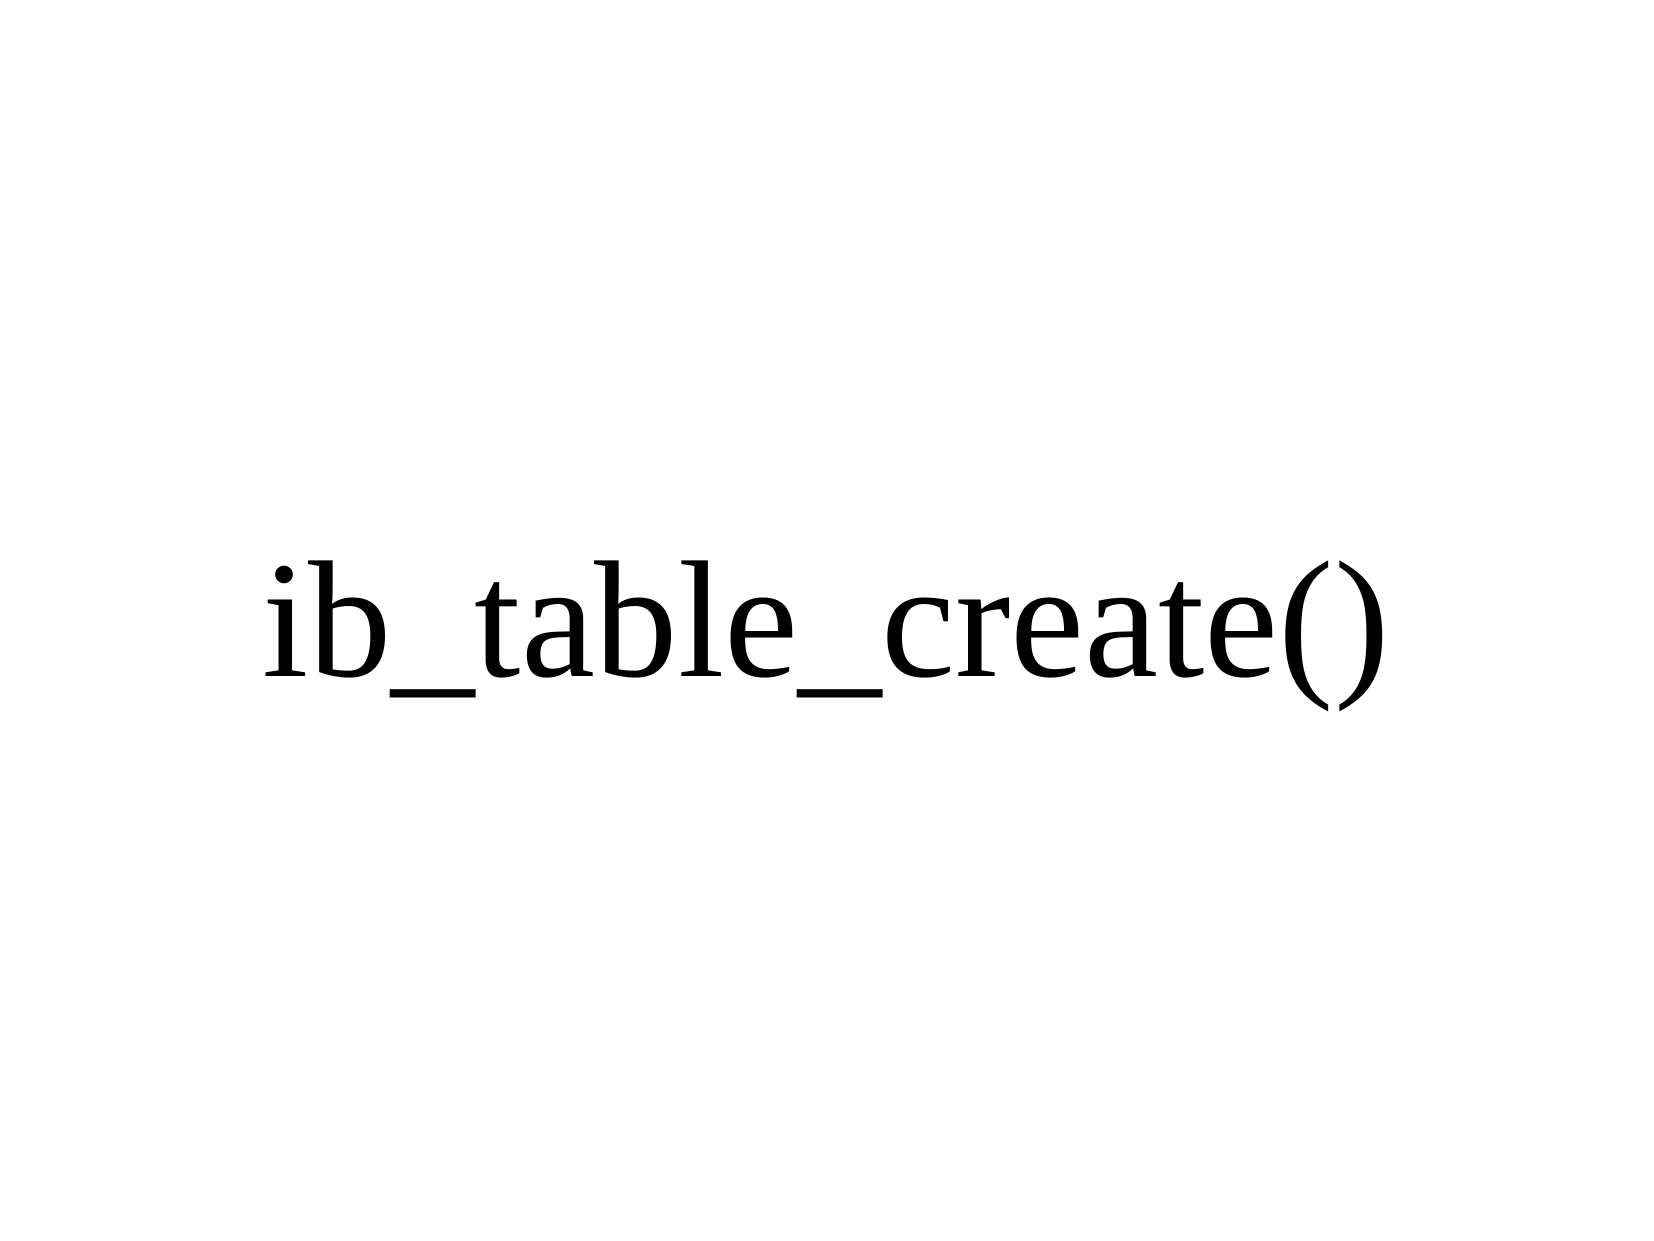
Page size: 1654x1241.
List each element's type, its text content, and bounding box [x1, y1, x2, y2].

title ib_table_create() [0, 516, 1654, 724]
